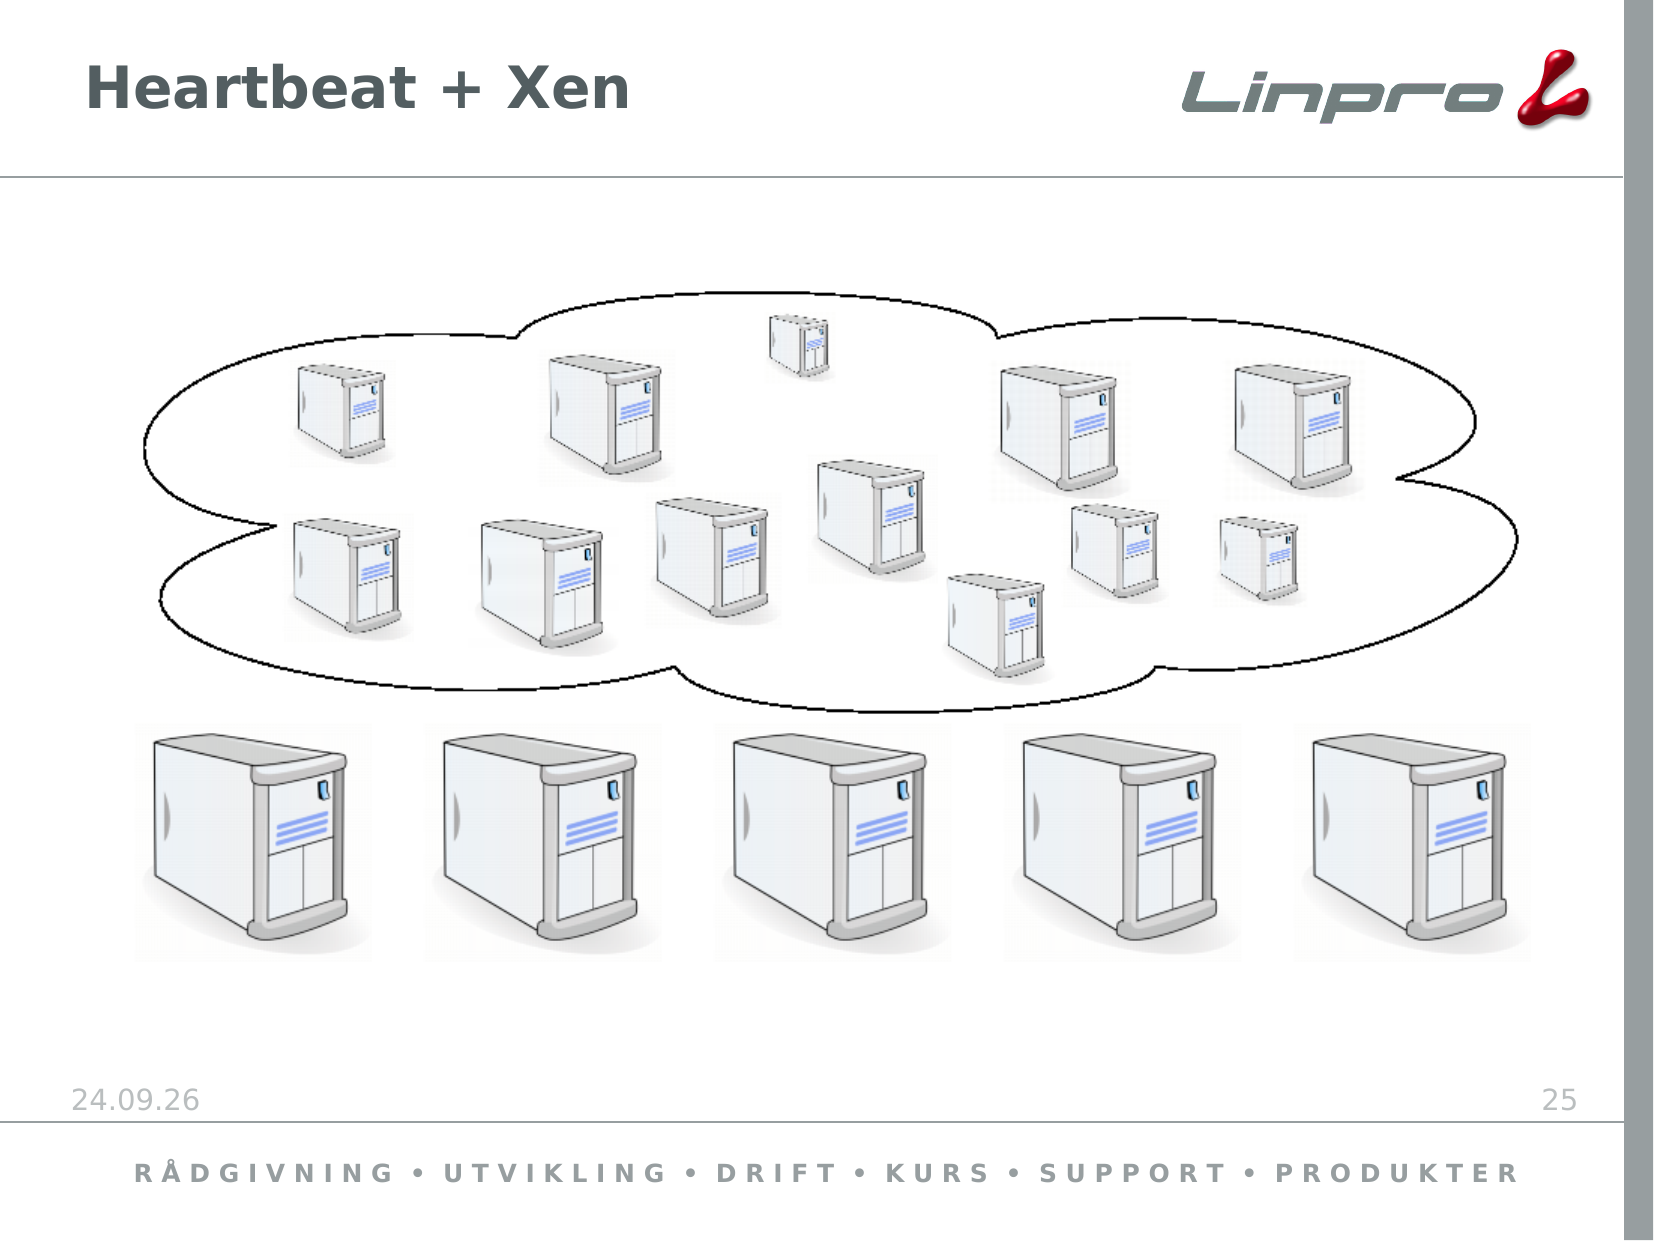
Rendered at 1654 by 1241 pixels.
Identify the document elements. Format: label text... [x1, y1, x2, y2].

title Heartbeat + Xen [84, 49, 1573, 128]
picture [76, 278, 1579, 965]
picture [1181, 47, 1595, 133]
